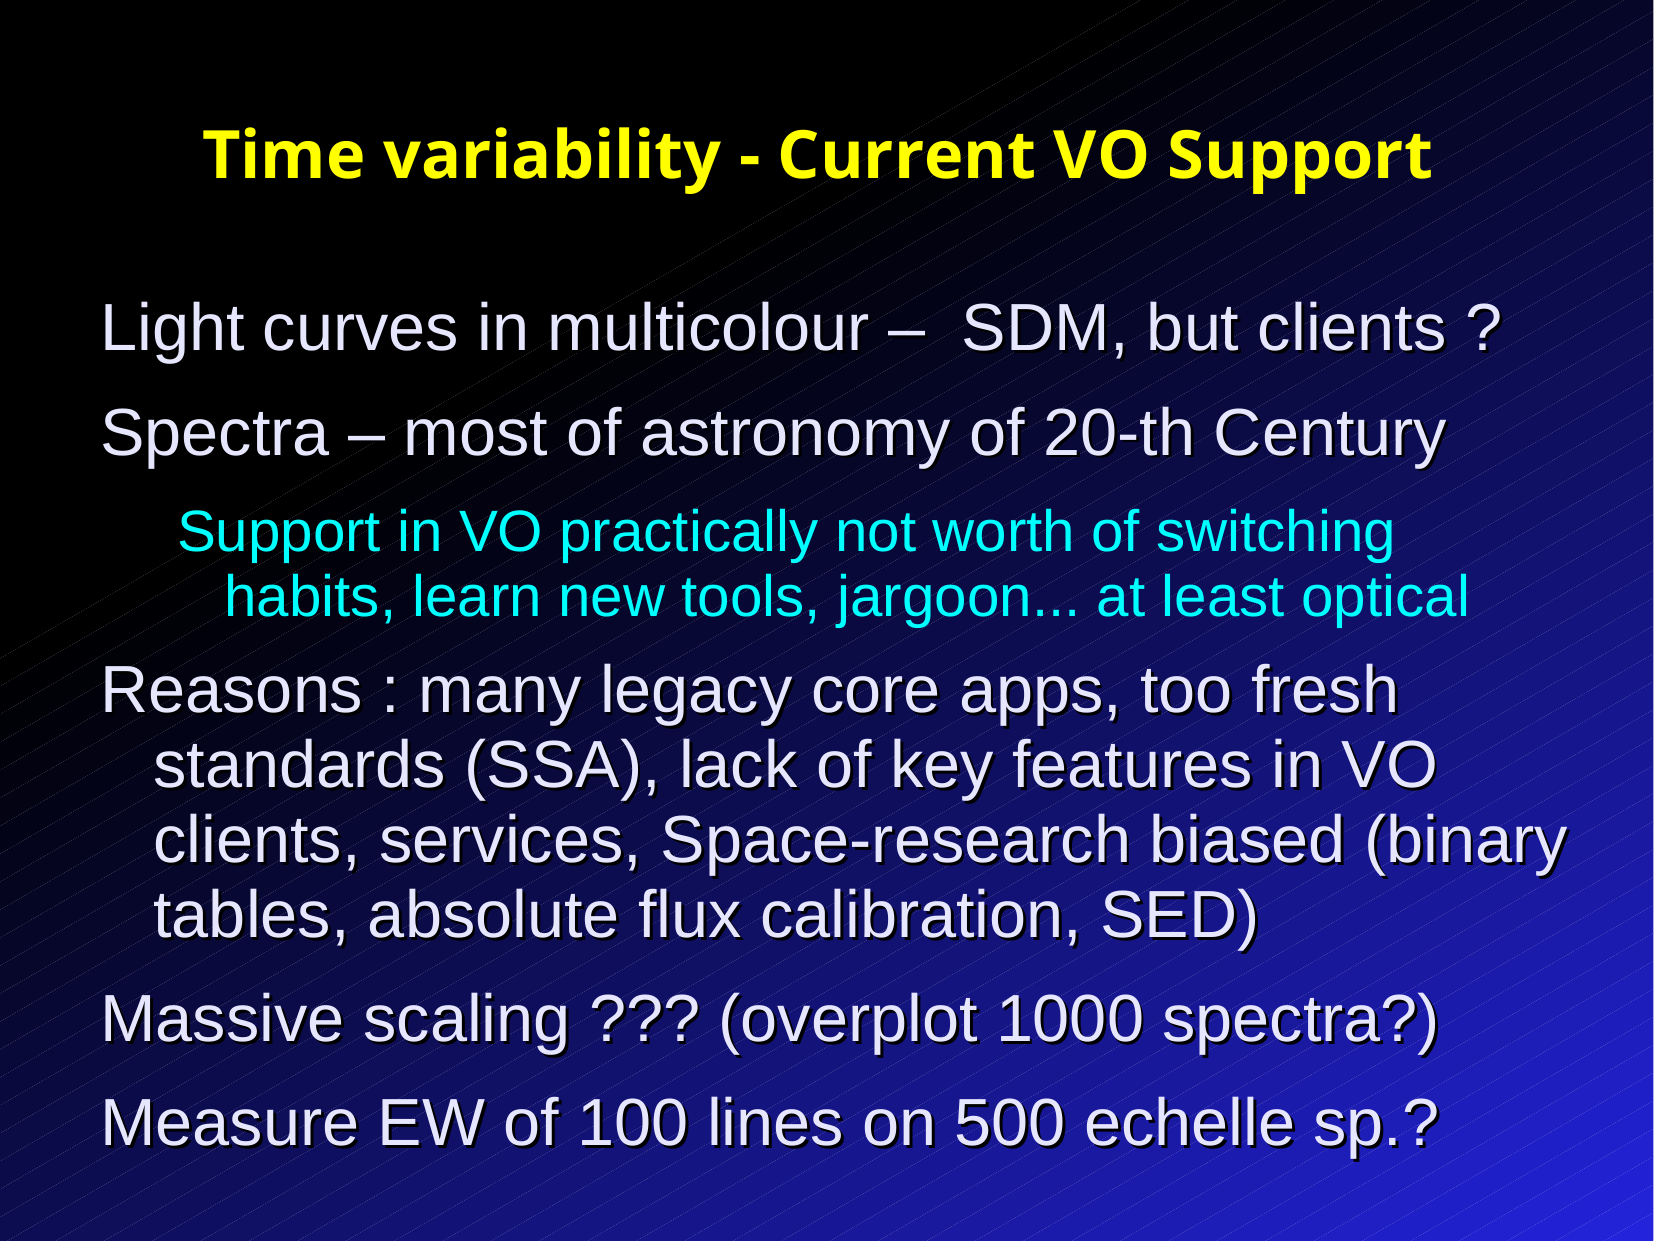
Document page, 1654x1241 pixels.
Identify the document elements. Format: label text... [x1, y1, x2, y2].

title Time variability - Current VO Support [82, 56, 1571, 250]
list Light curves in multicolour – SDM, but clients ? Spectra – most of astronomy of 20-th Century Support in VO practically not worth of switching habits, learn new tools, jargoon... at least optical Reasons : many legacy core apps, too fresh standards (SSA), lack of key features in VO clients, services, Space-research biased (binary tables, absolute flux calibration, SED) Massive scaling ??? (overplot 1000 spectra?) Measure EW of 100 lines on 500 echelle sp.? [82, 290, 1571, 1161]
